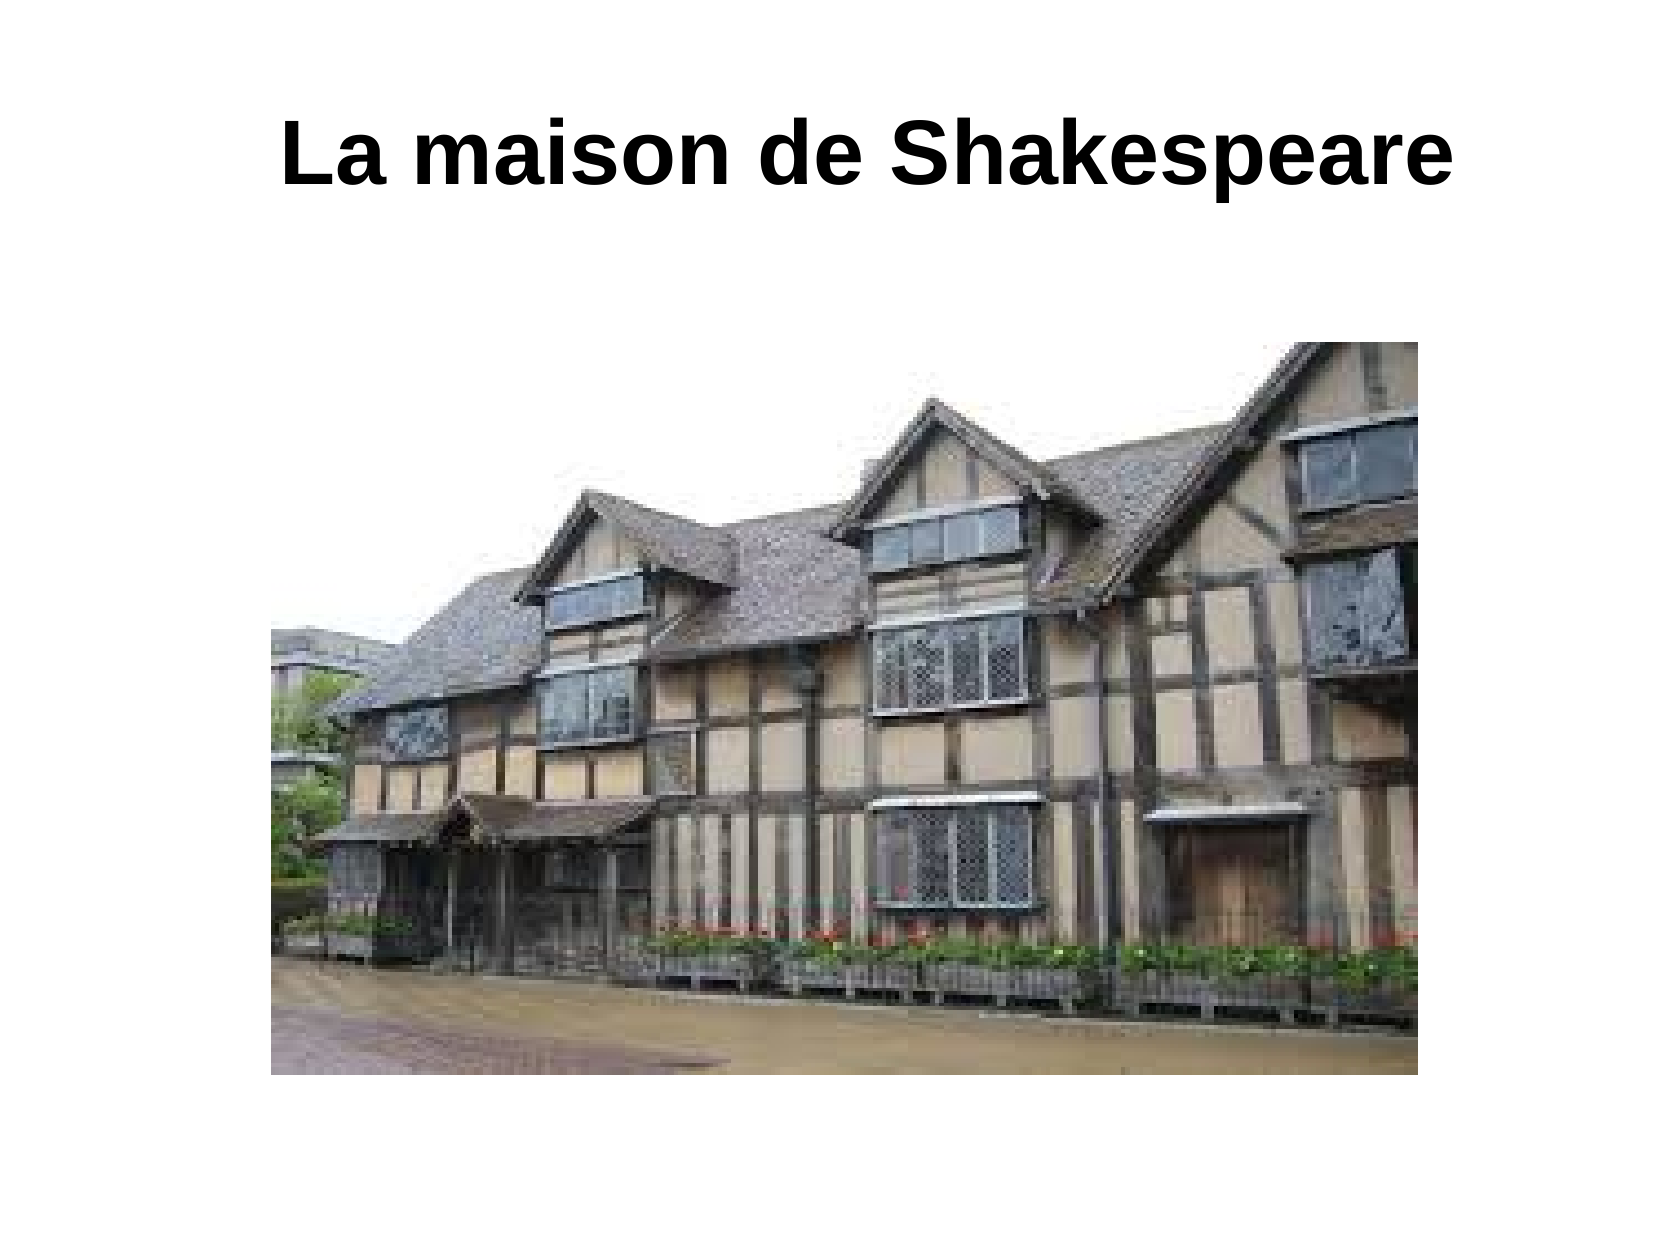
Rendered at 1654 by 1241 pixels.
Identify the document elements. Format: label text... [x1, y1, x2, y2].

text_box La maison de Shakespeare [200, 94, 1536, 417]
picture [271, 342, 1418, 1075]
